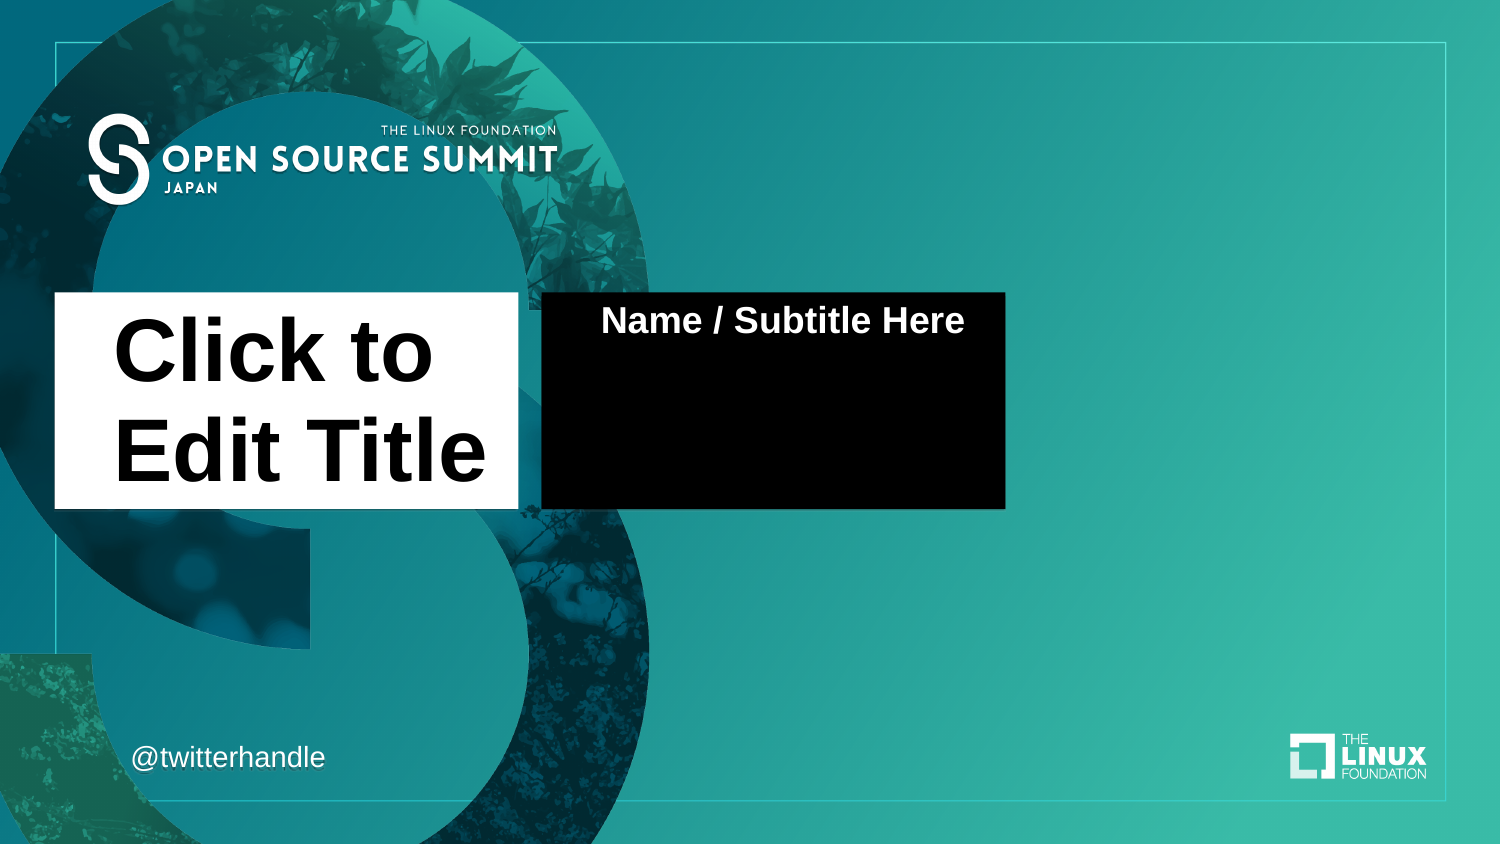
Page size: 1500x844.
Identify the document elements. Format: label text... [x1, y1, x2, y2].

list Name / Subtitle Here [54, 523, 552, 590]
list Click to Edit Title [54, 292, 541, 509]
list @twitterhandle [71, 733, 425, 800]
